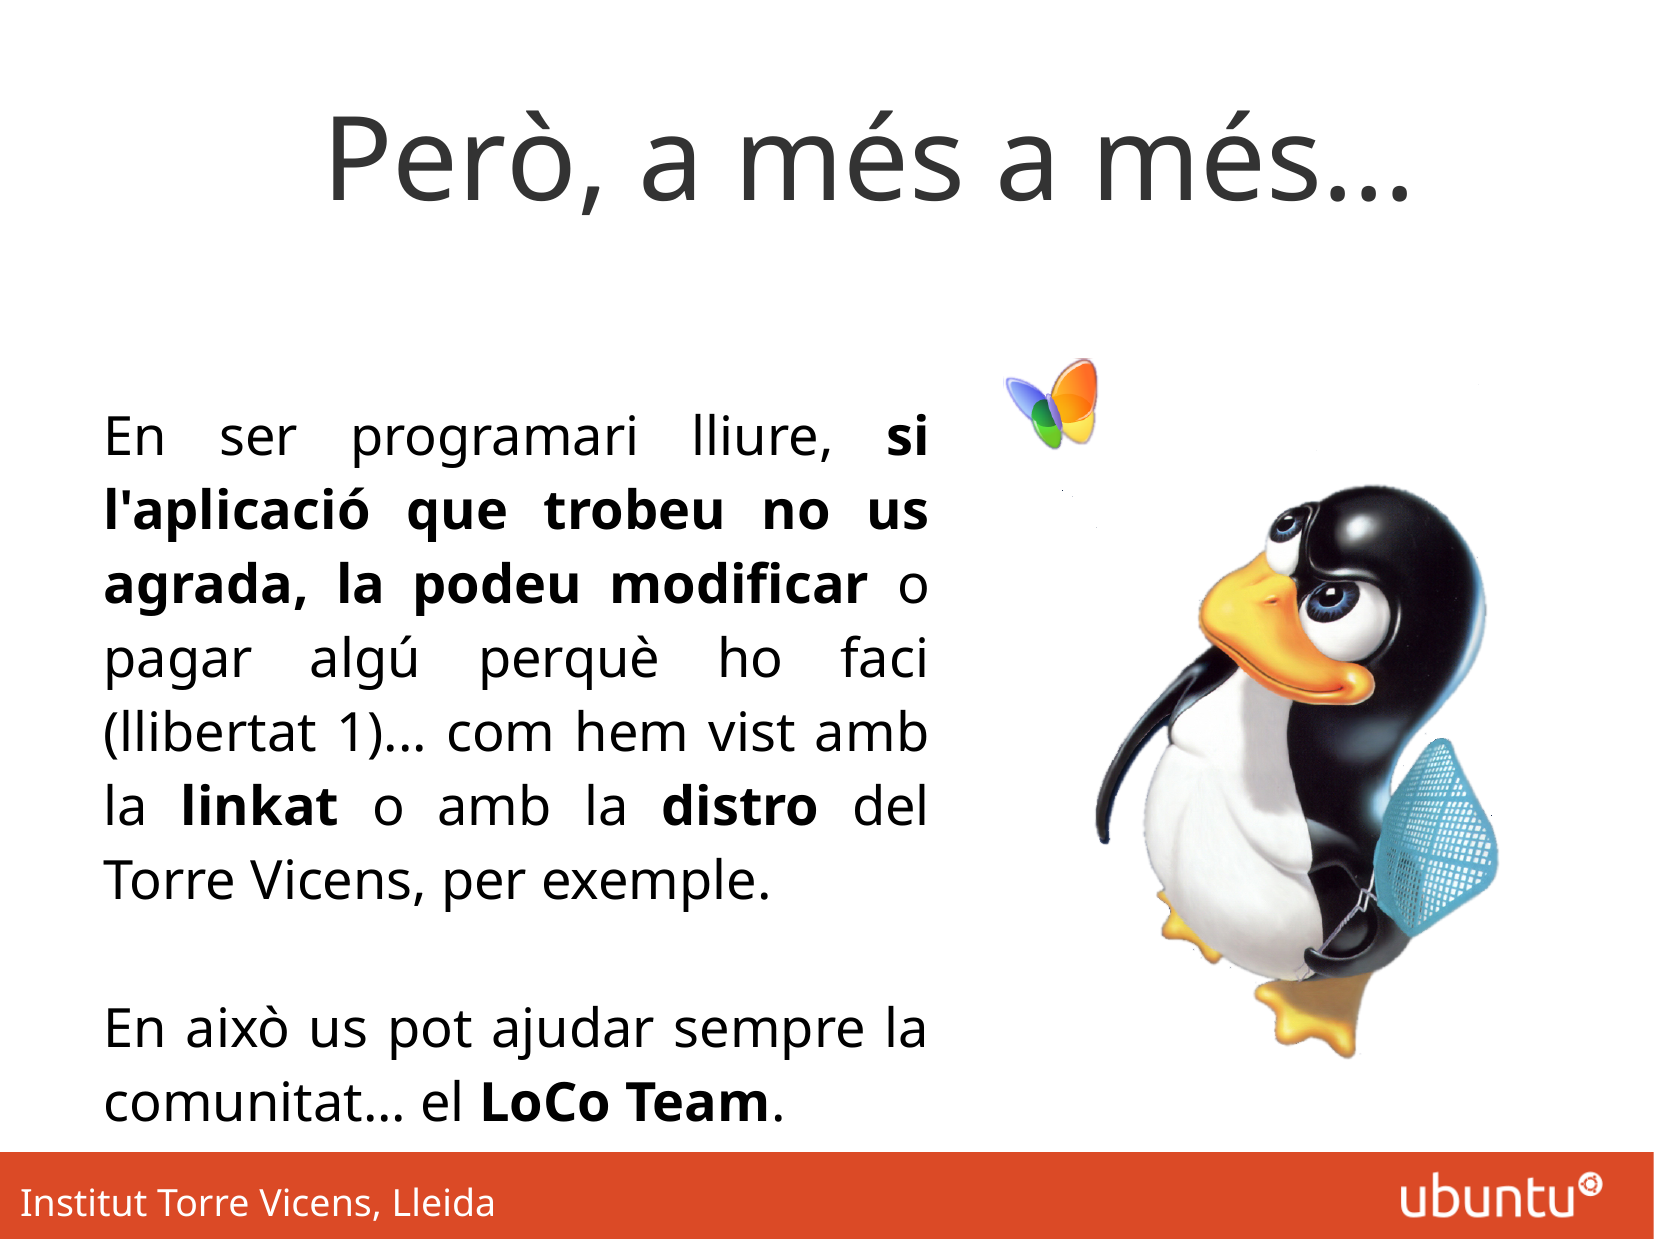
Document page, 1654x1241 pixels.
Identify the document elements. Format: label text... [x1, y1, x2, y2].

picture [1003, 358, 1536, 1063]
picture [0, 1152, 1654, 1239]
text_box En ser programari lliure, si l'aplicació que trobeu no us agrada, la podeu modificar o pagar algú perquè ho faci (llibertat 1)... com hem vist amb la linkat o amb la distro del Torre Vicens, per exemple. En això us pot ajudar sempre la comunitat... el LoCo Team. [88, 389, 945, 1063]
title Però, a més a més... [26, 59, 1565, 267]
text_box Institut Torre Vicens, Lleida 17/05/2014 [5, 1169, 733, 1227]
